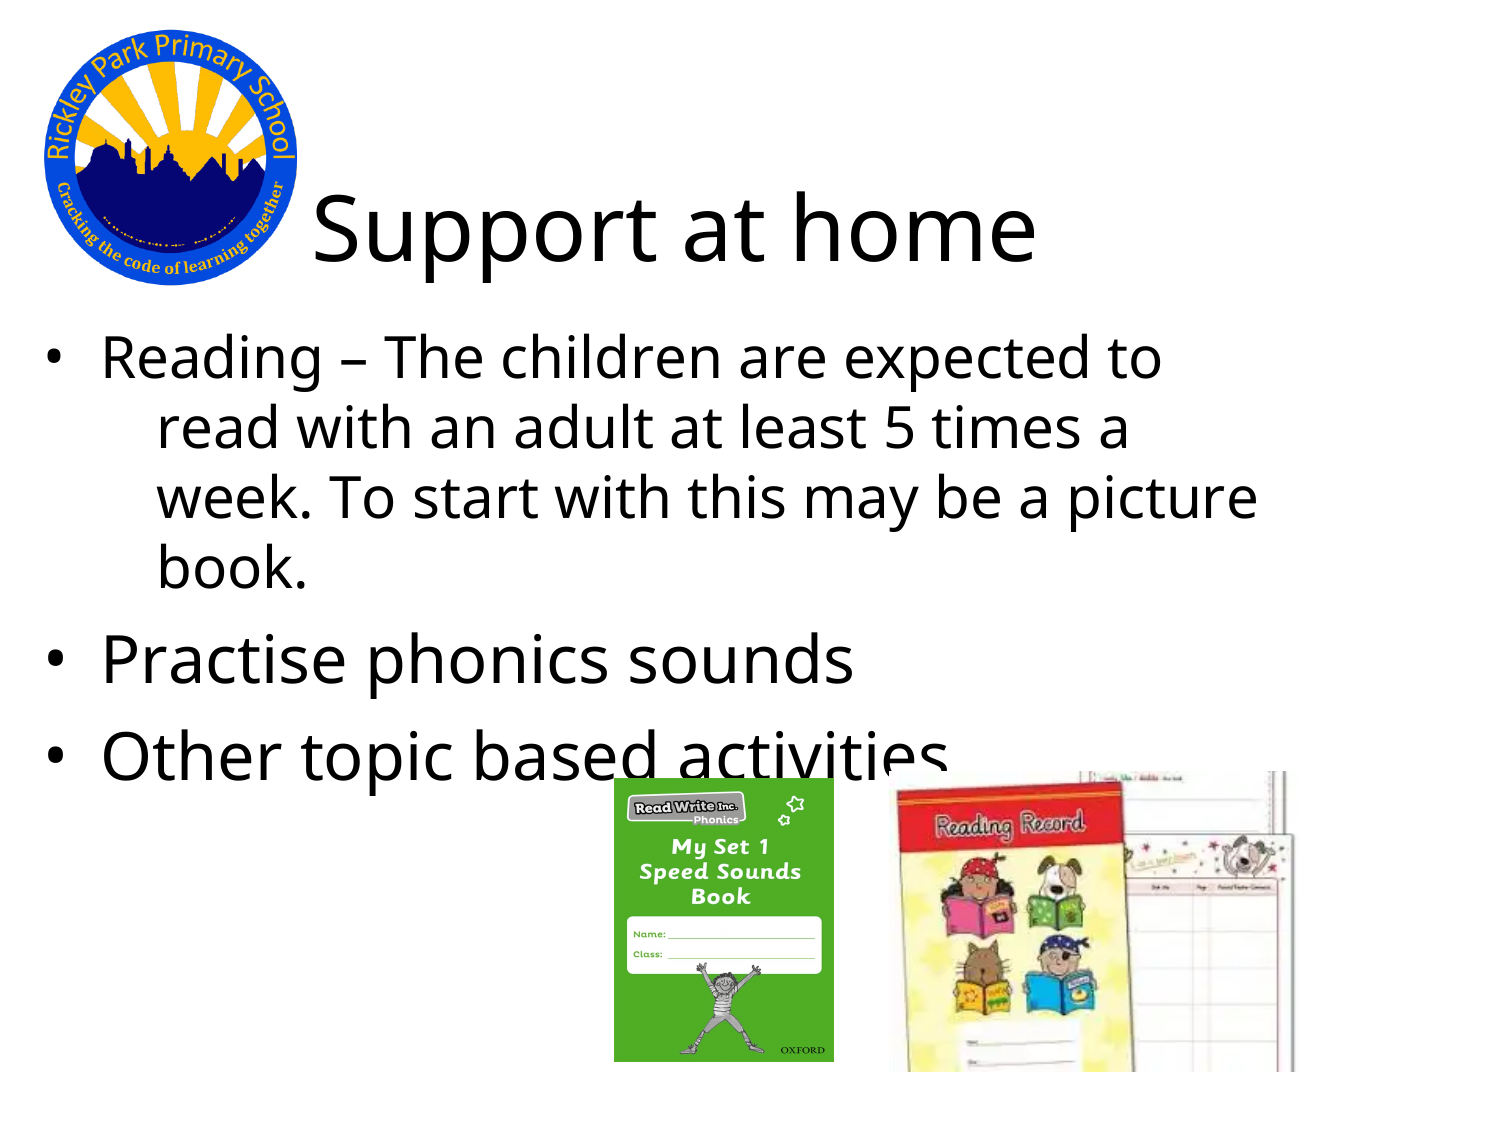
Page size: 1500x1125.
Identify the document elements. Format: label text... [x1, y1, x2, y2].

list Reading – The children are expected to read with an adult at least 5 times a week. To start with this may be a picture book. Practise phonics sounds Other topic based activities [28, 313, 1292, 914]
picture [41, 29, 299, 288]
title Support at home [112, 24, 1240, 288]
picture [889, 771, 1299, 1072]
picture [614, 778, 834, 1062]
